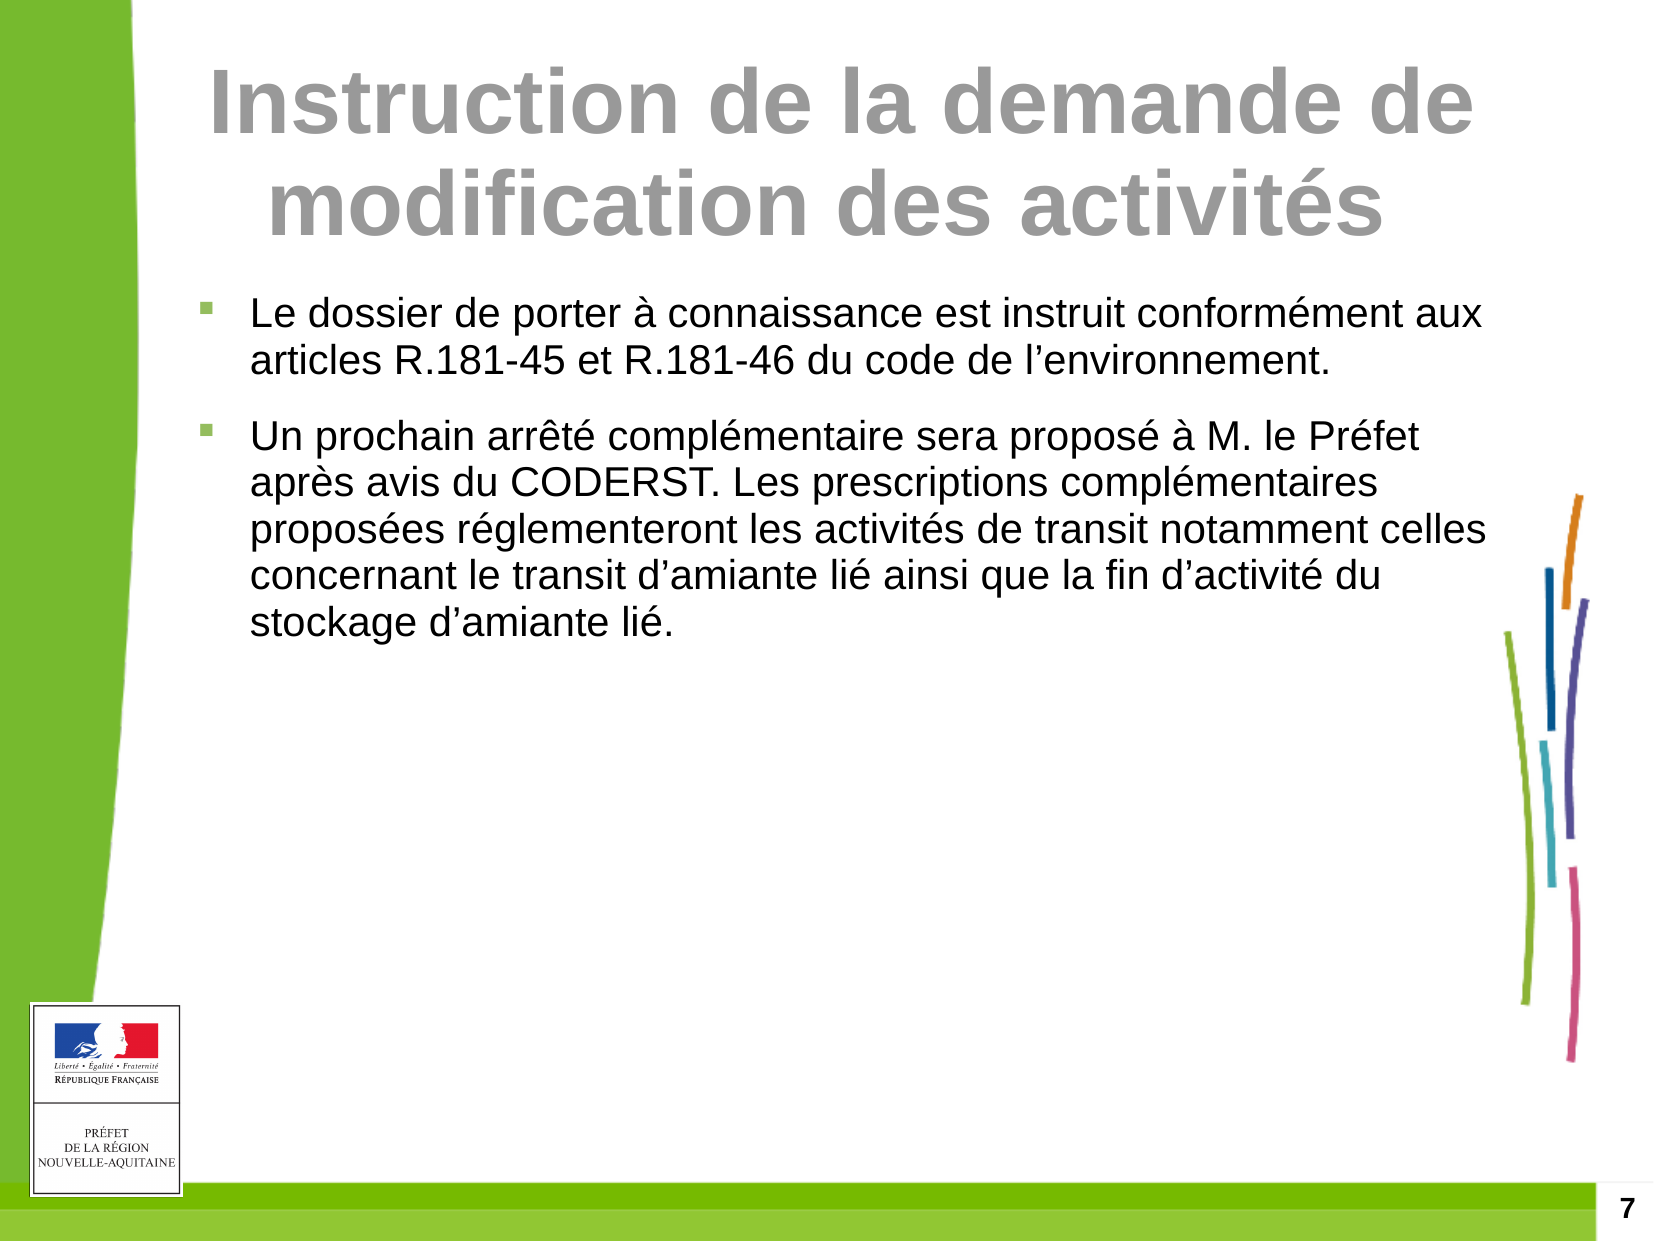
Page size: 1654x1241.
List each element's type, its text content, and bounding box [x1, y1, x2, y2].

list Le dossier de porter à connaissance est instruit conformément aux articles R.181-45 et R.181-46 du code de l’environnement. Un prochain arrêté complémentaire sera proposé à M. le Préfet après avis du CODERST. Les prescriptions complémentaires proposées réglementeront les activités de transit notamment celles concernant le transit d’amiante lié ainsi que la fin d’activité du stockage d’amiante lié. [179, 290, 1509, 1010]
title Instruction de la demande de modification des activités [82, 49, 1571, 257]
picture [0, 0, 1654, 1241]
